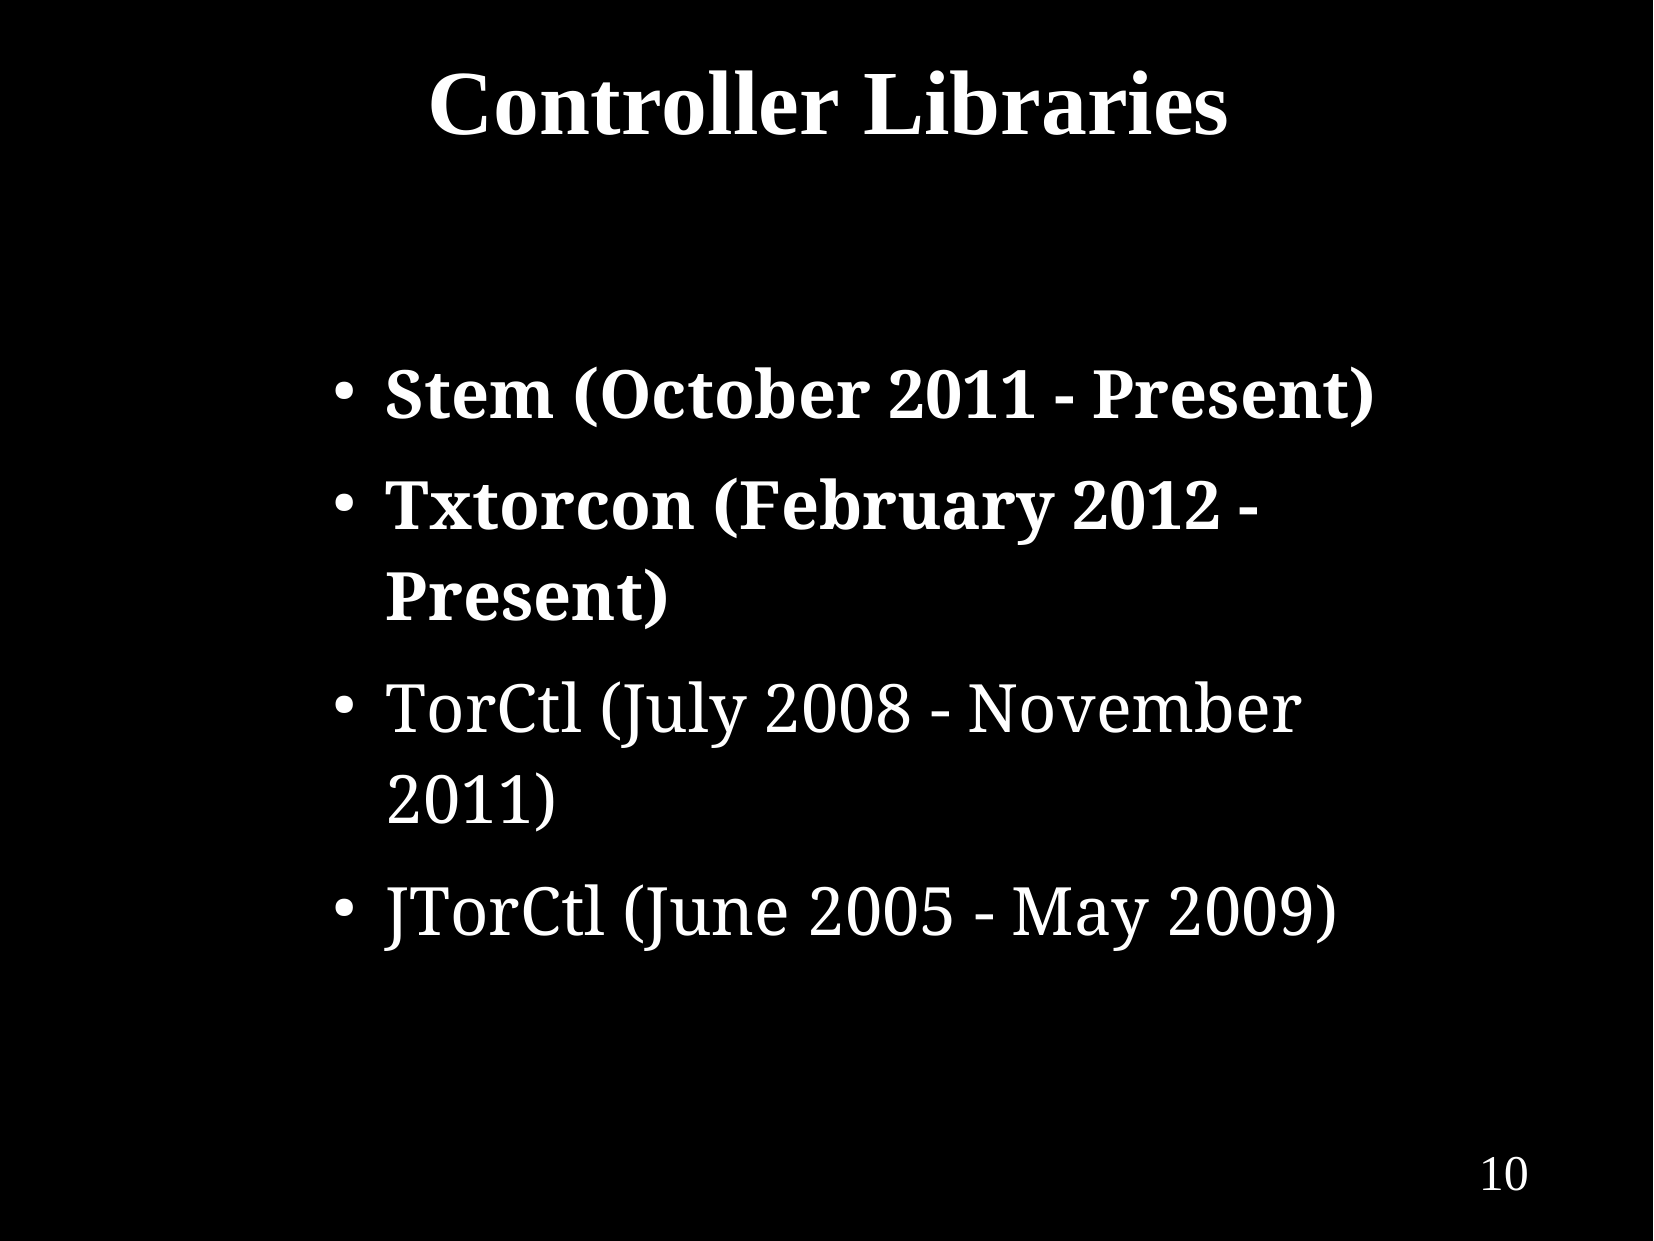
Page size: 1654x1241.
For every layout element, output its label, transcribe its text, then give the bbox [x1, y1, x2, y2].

list Stem (October 2011 - Present) Txtorcon (February 2012 - Present) TorCtl (July 2008 - November 2011) JTorCtl (June 2005 - May 2009) [314, 346, 1479, 1129]
title Controller Libraries [123, 0, 1536, 208]
